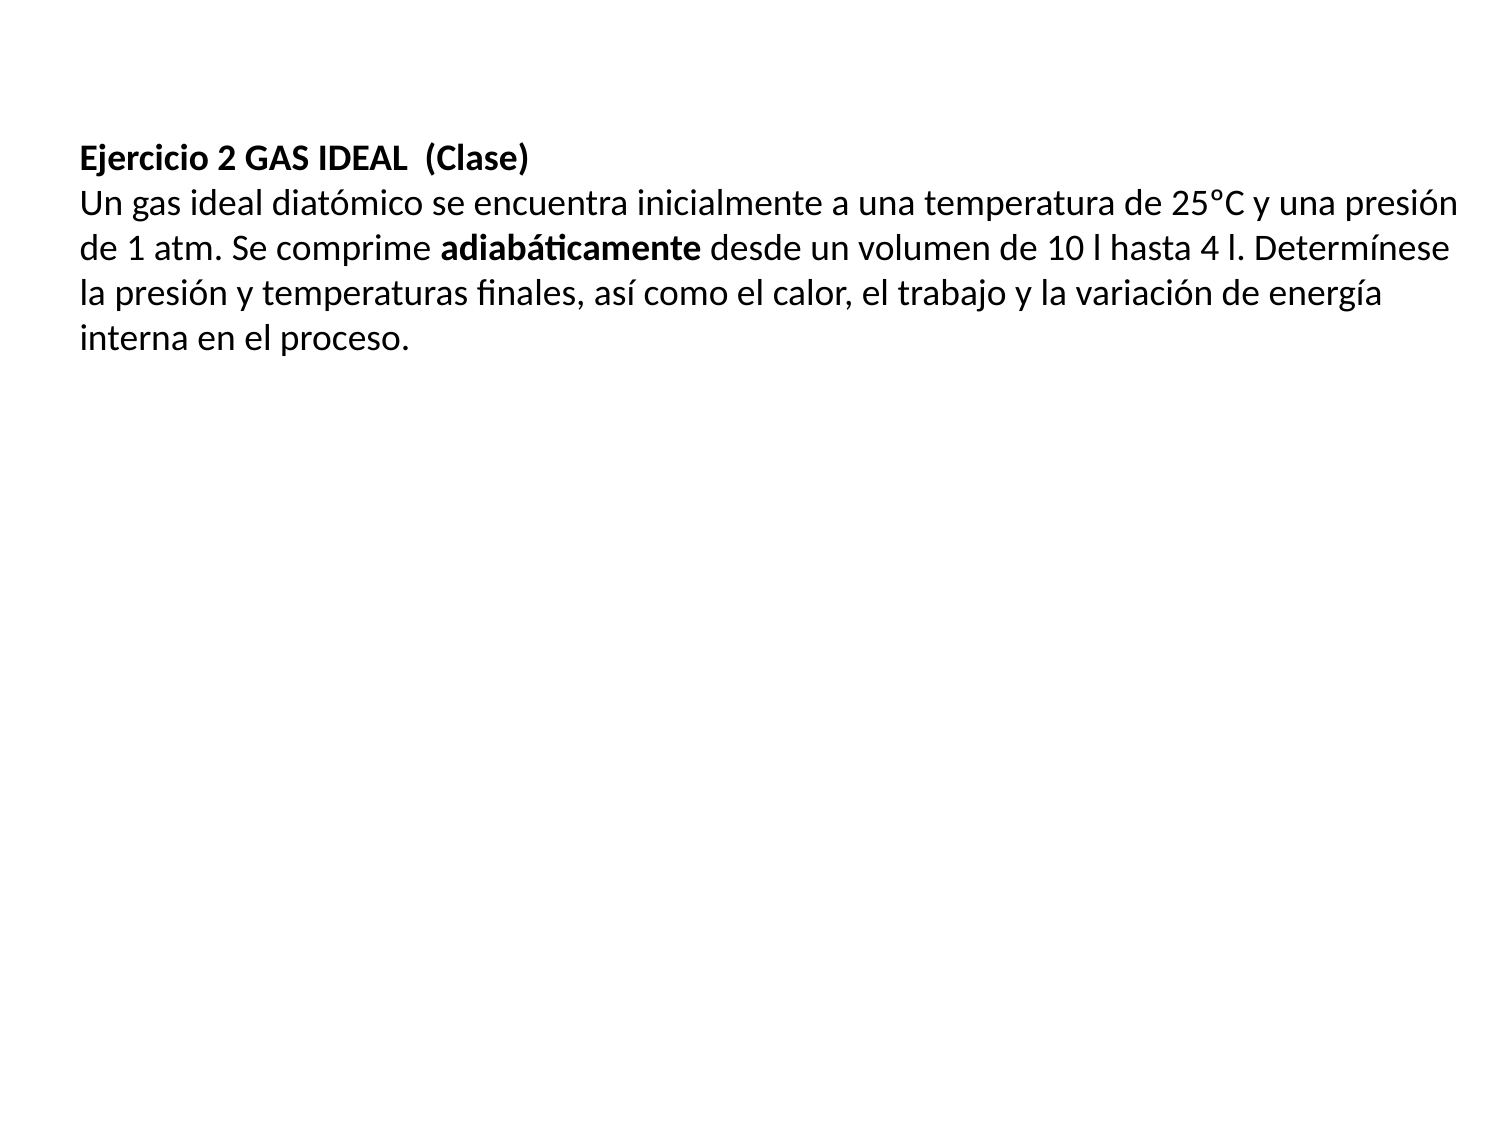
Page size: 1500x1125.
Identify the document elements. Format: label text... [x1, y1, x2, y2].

text_box Ejercicio 2 GAS IDEAL (Clase) Un gas ideal diatómico se encuentra inicialmente a una temperatura de 25ºC y una presión de 1 atm. Se comprime adiabáticamente desde un volumen de 10 l hasta 4 l. Determínese la presión y temperaturas finales, así como el calor, el trabajo y la variación de energía interna en el proceso. [64, 125, 1500, 366]
